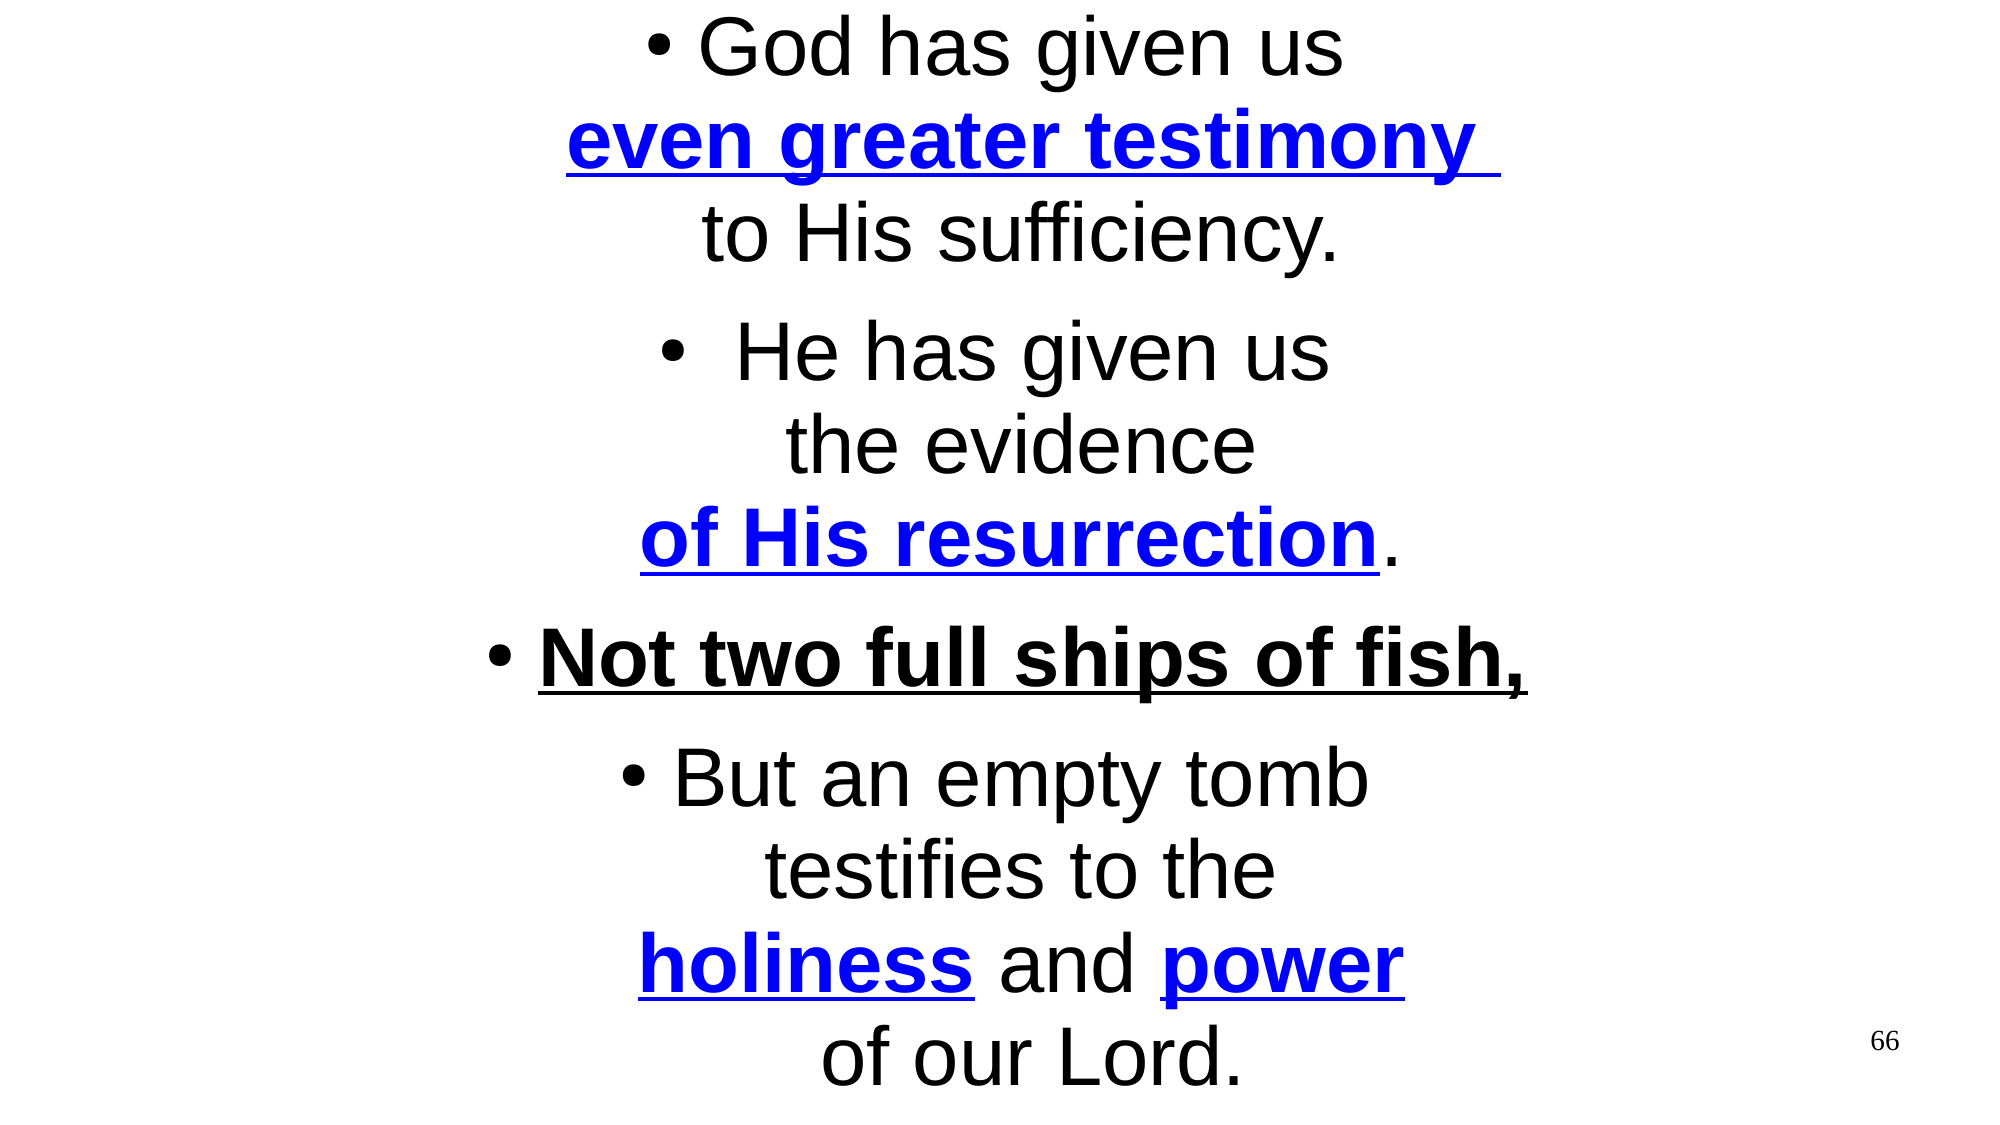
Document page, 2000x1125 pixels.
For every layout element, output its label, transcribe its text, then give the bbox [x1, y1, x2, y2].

list God has given us even greater testimony to His sufficiency. He has given us the evidence of His resurrection. Not two full ships of fish, But an empty tomb testifies to the holiness and power of our Lord. [0, 0, 1996, 1123]
